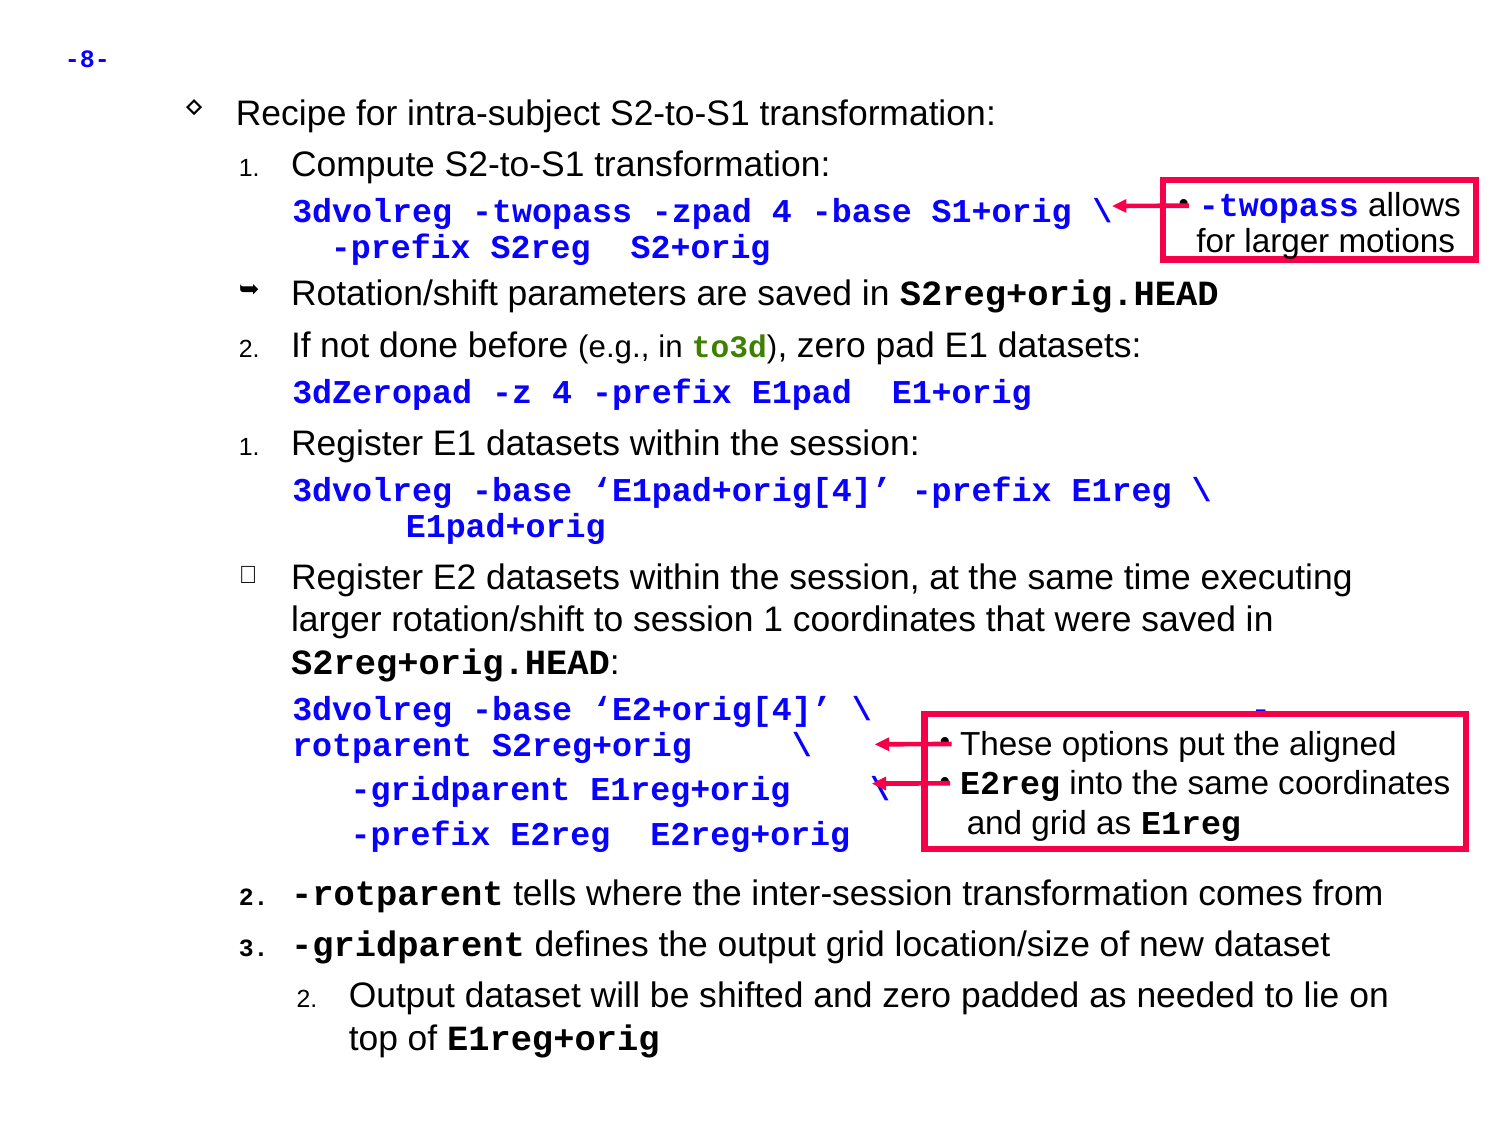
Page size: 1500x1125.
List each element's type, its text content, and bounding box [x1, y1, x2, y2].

text_box Recipe for intra-subject S2-to-S1 transformation: Compute S2-to-S1 transformation: 3dvolreg -twopass -zpad 4 -base S1+orig \ -prefix S2reg S2+orig Rotation/shift parameters are saved in S2reg+orig.HEAD If not done before (e.g., in to3d), zero pad E1 datasets: 3dZeropad -z 4 -prefix E1pad E1+orig Register E1 datasets within the session: 3dvolreg -base ‘E1pad+orig[4]’ -prefix E1reg \ E1pad+orig Register E2 datasets within the session, at the same time executing larger rotation/shift to session 1 coordinates that were saved in S2reg+orig.HEAD: 3dvolreg -base ‘E2+orig[4]’ \ -rotparent S2reg+orig \ -gridparent E1reg+orig \ -prefix E2reg E2reg+orig -rotparent tells where the inter-session transformation comes from -gridparent defines the output grid location/size of new dataset Output dataset will be shifted and zero padded as needed to lie on top of E1reg+orig [112, 82, 1438, 1101]
text_box These options put the aligned E2reg into the same coordinates and grid as E1reg [924, 713, 1466, 850]
text_box -twopass allows for larger motions [1163, 179, 1476, 260]
